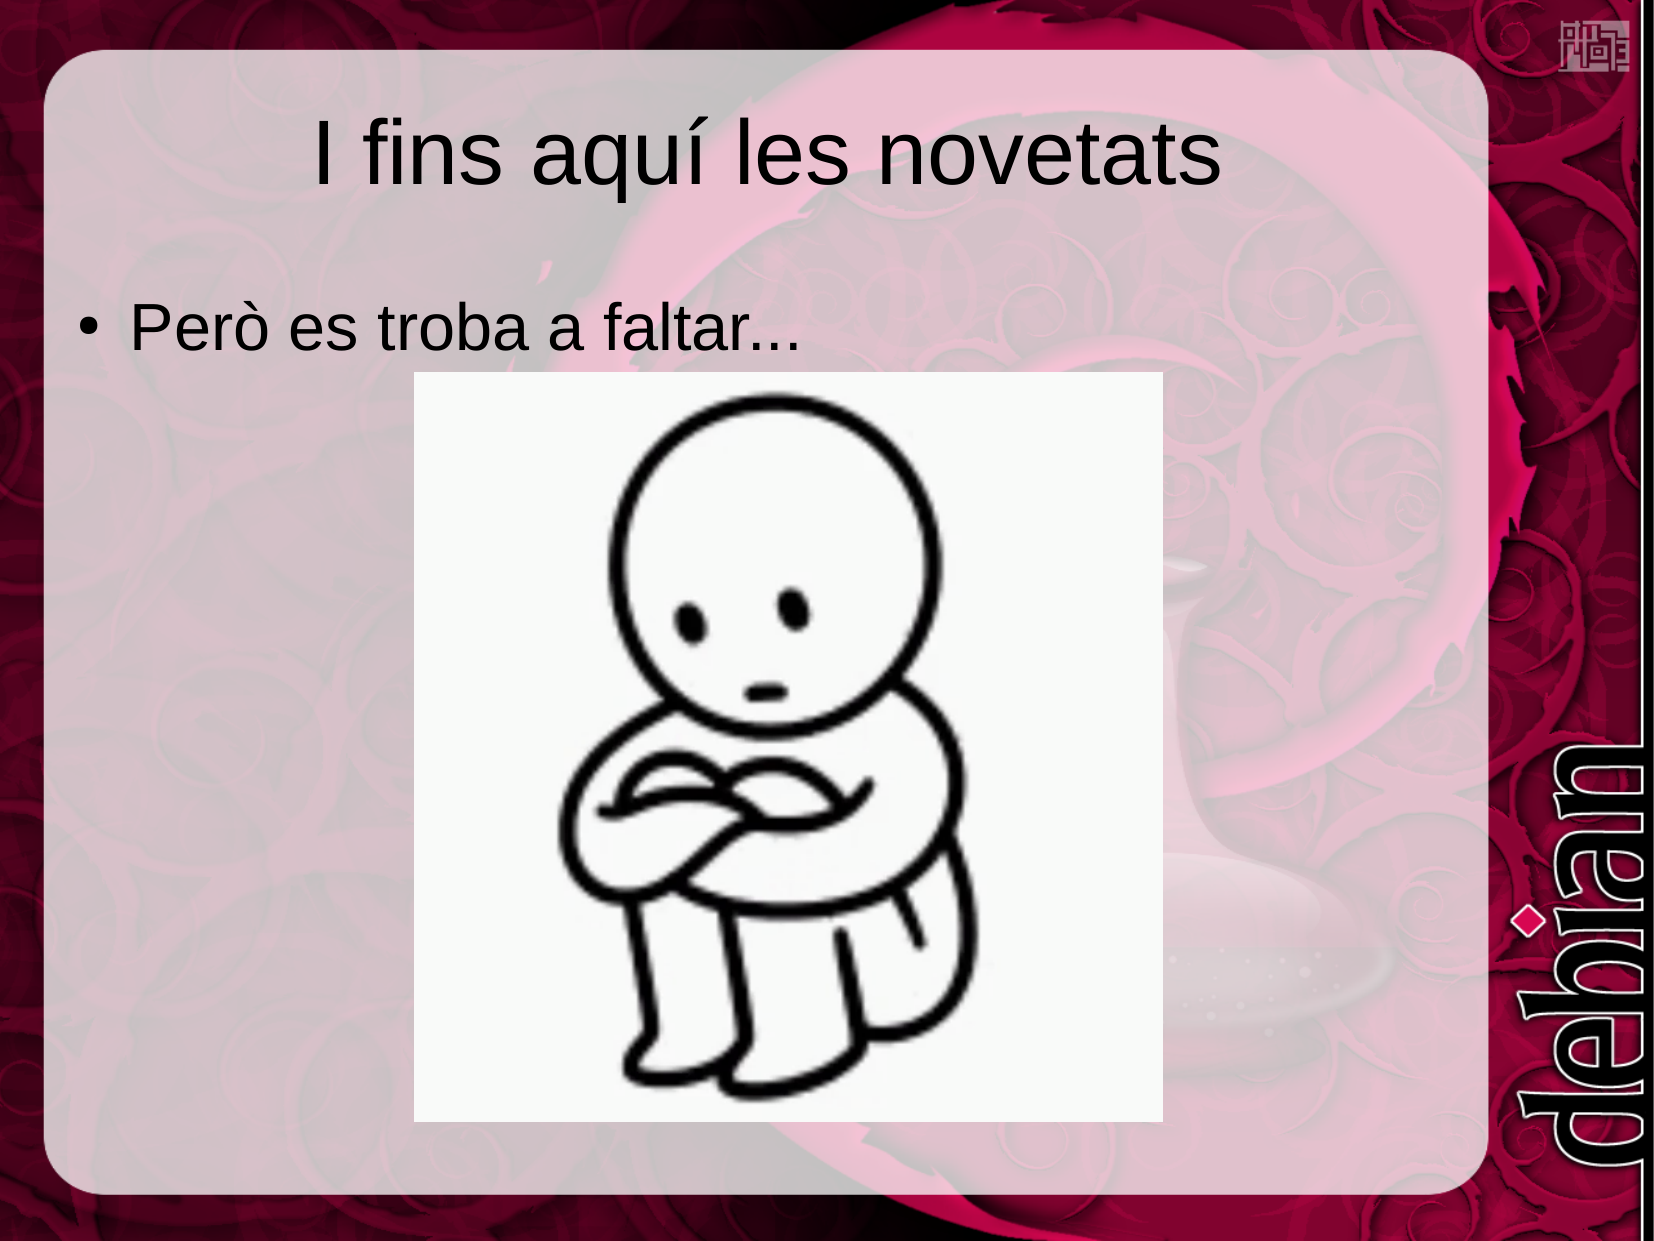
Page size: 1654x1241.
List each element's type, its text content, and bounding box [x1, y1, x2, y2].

text_box [413, 372, 1164, 1123]
title I fins aquí les novetats [59, 49, 1477, 257]
list Però es troba a faltar... [59, 290, 1477, 1109]
picture [0, 0, 1654, 1241]
